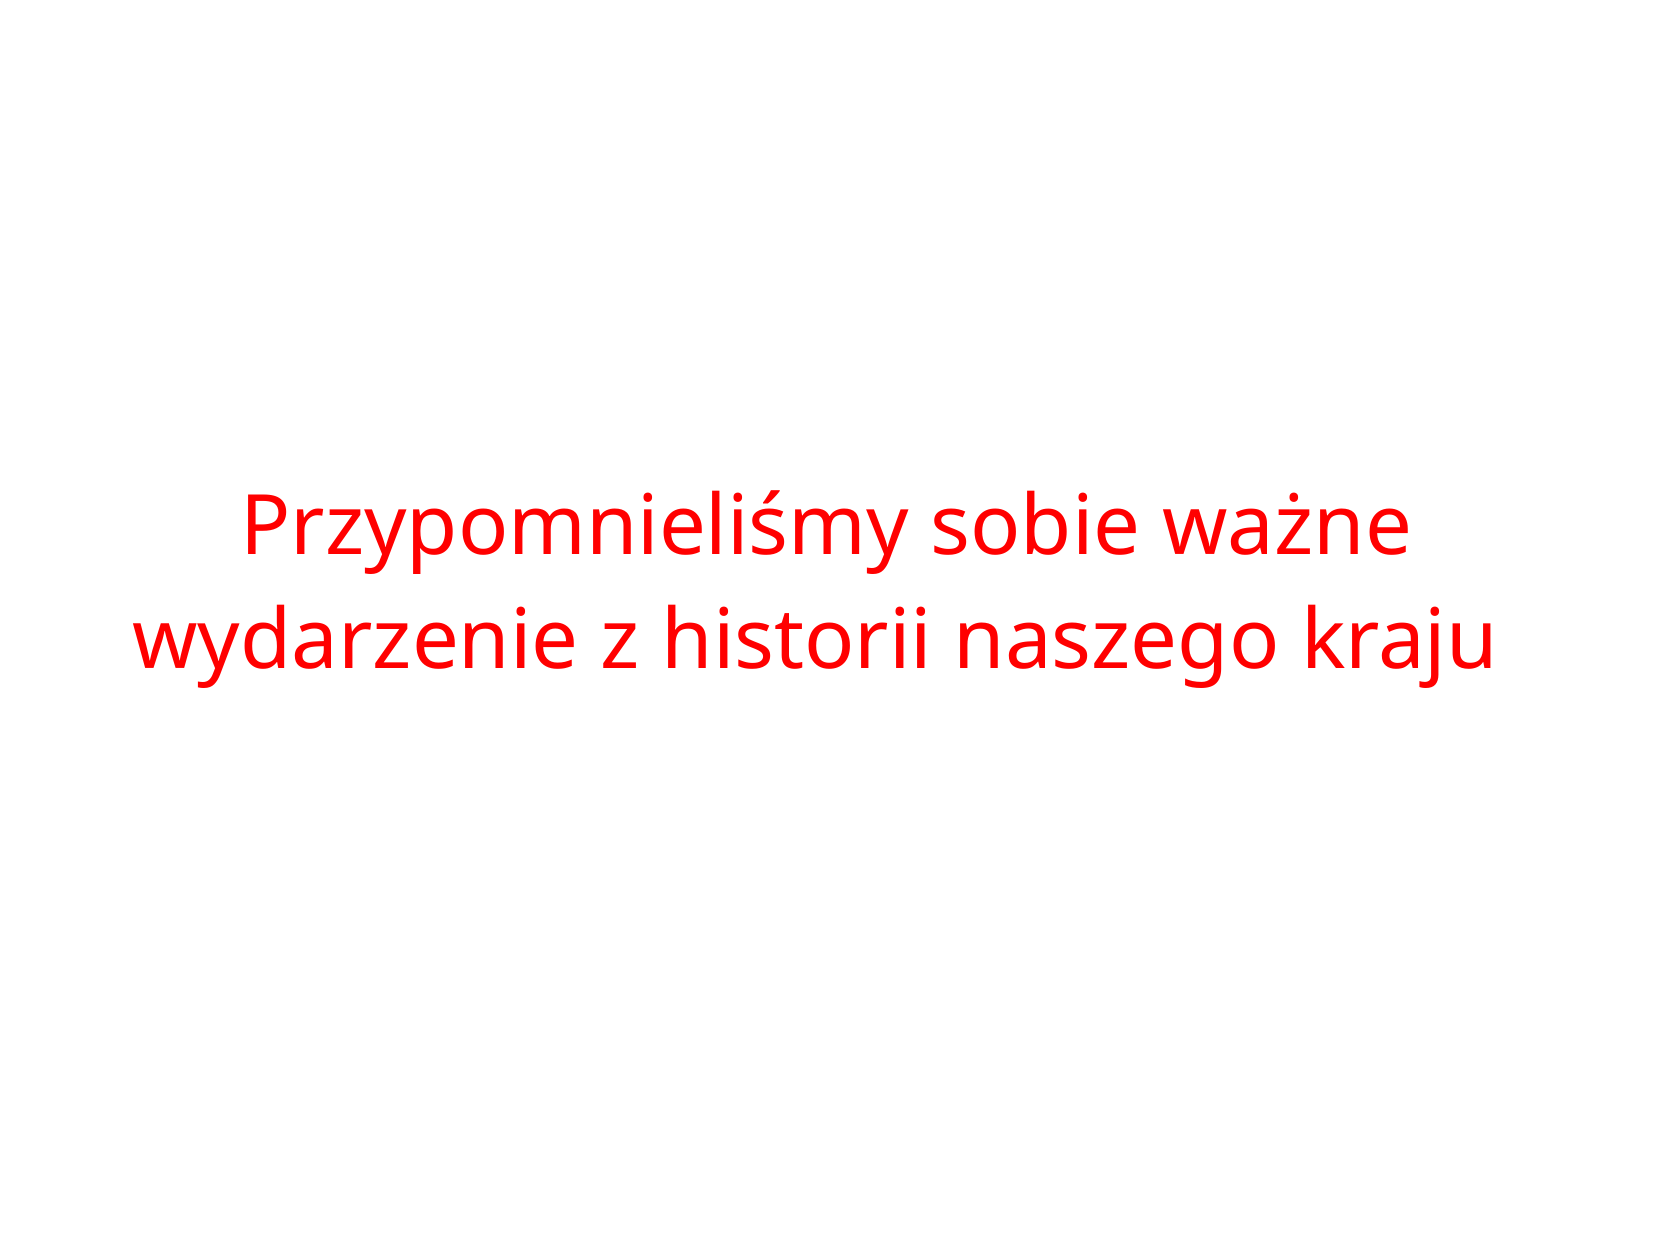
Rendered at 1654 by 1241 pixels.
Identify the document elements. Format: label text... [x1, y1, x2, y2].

subtitle Przypomnieliśmy sobie ważne wydarzenie z historii naszego kraju [82, 49, 1571, 1109]
